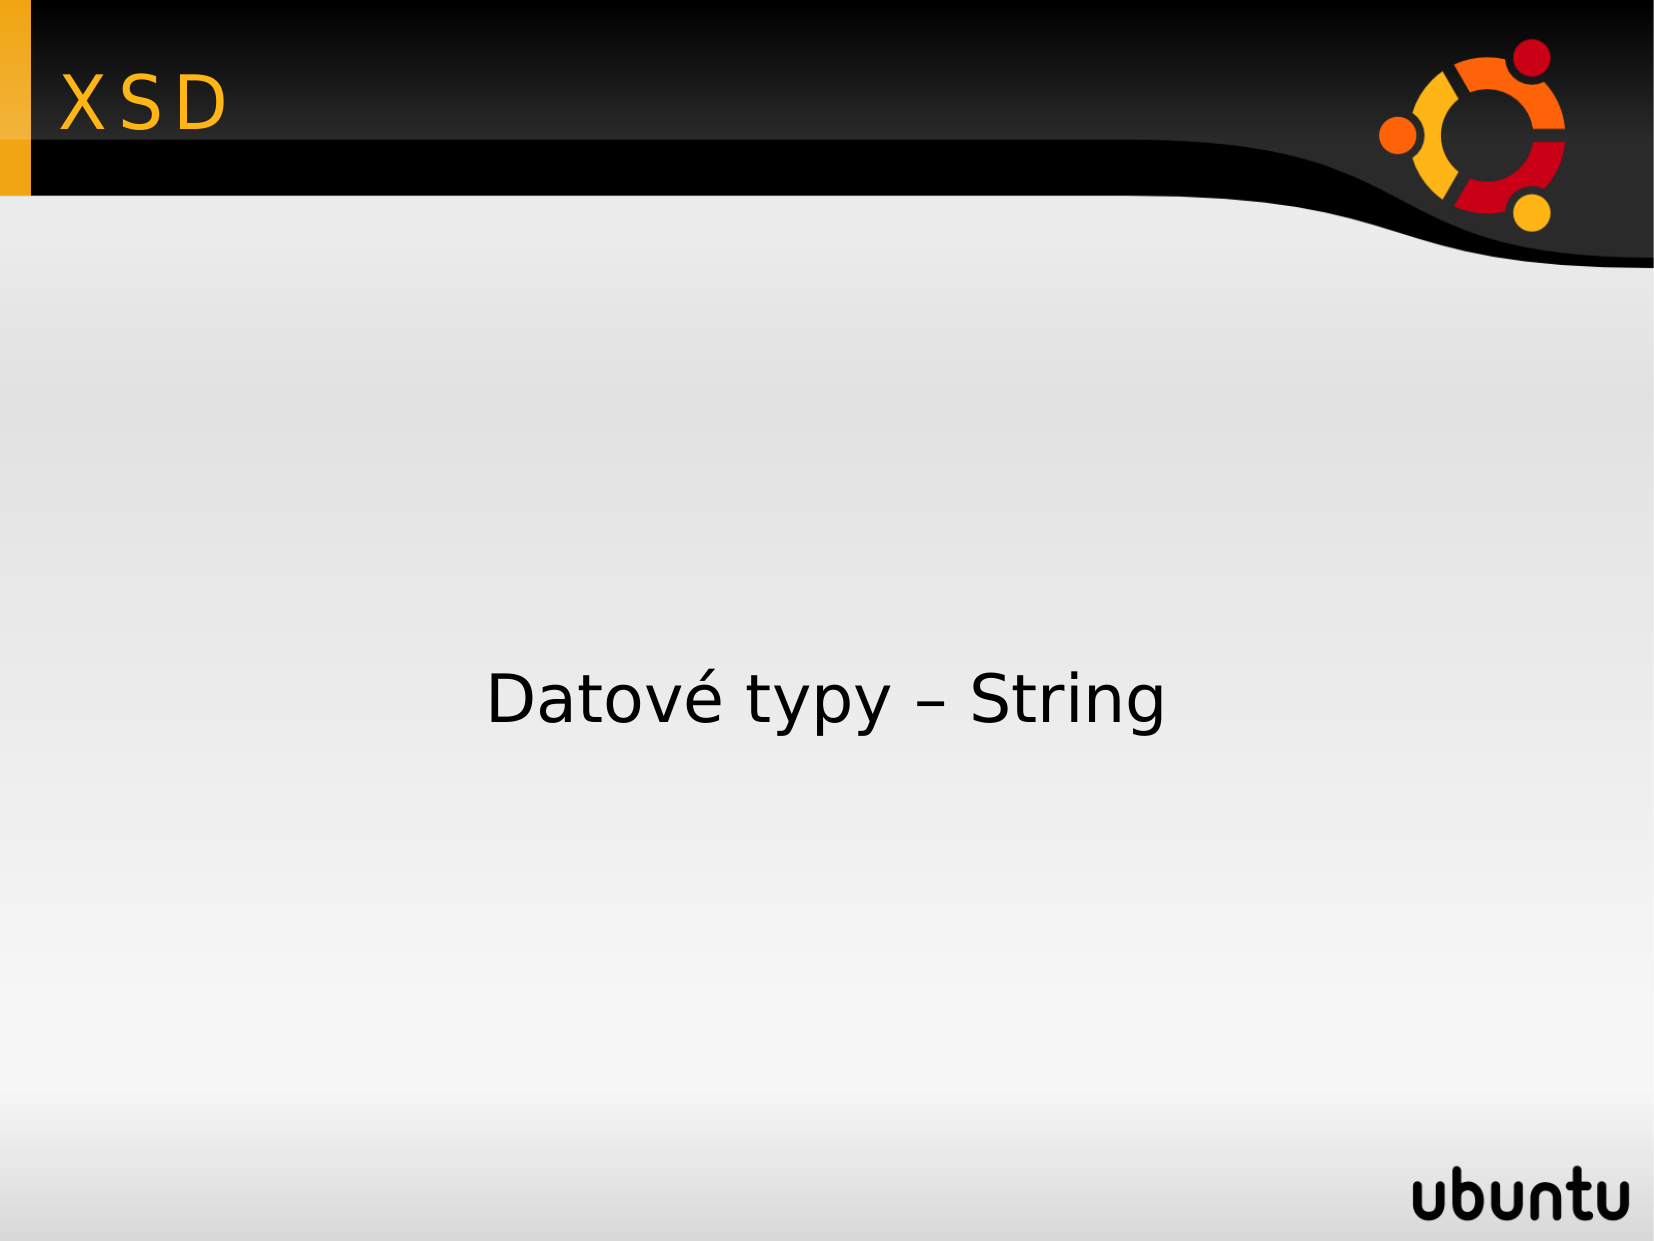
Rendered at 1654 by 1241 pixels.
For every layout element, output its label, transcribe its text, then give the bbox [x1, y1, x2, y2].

subtitle Datové typy – String [82, 290, 1571, 1109]
title XSD [59, 29, 1270, 178]
picture [0, 0, 1654, 1241]
